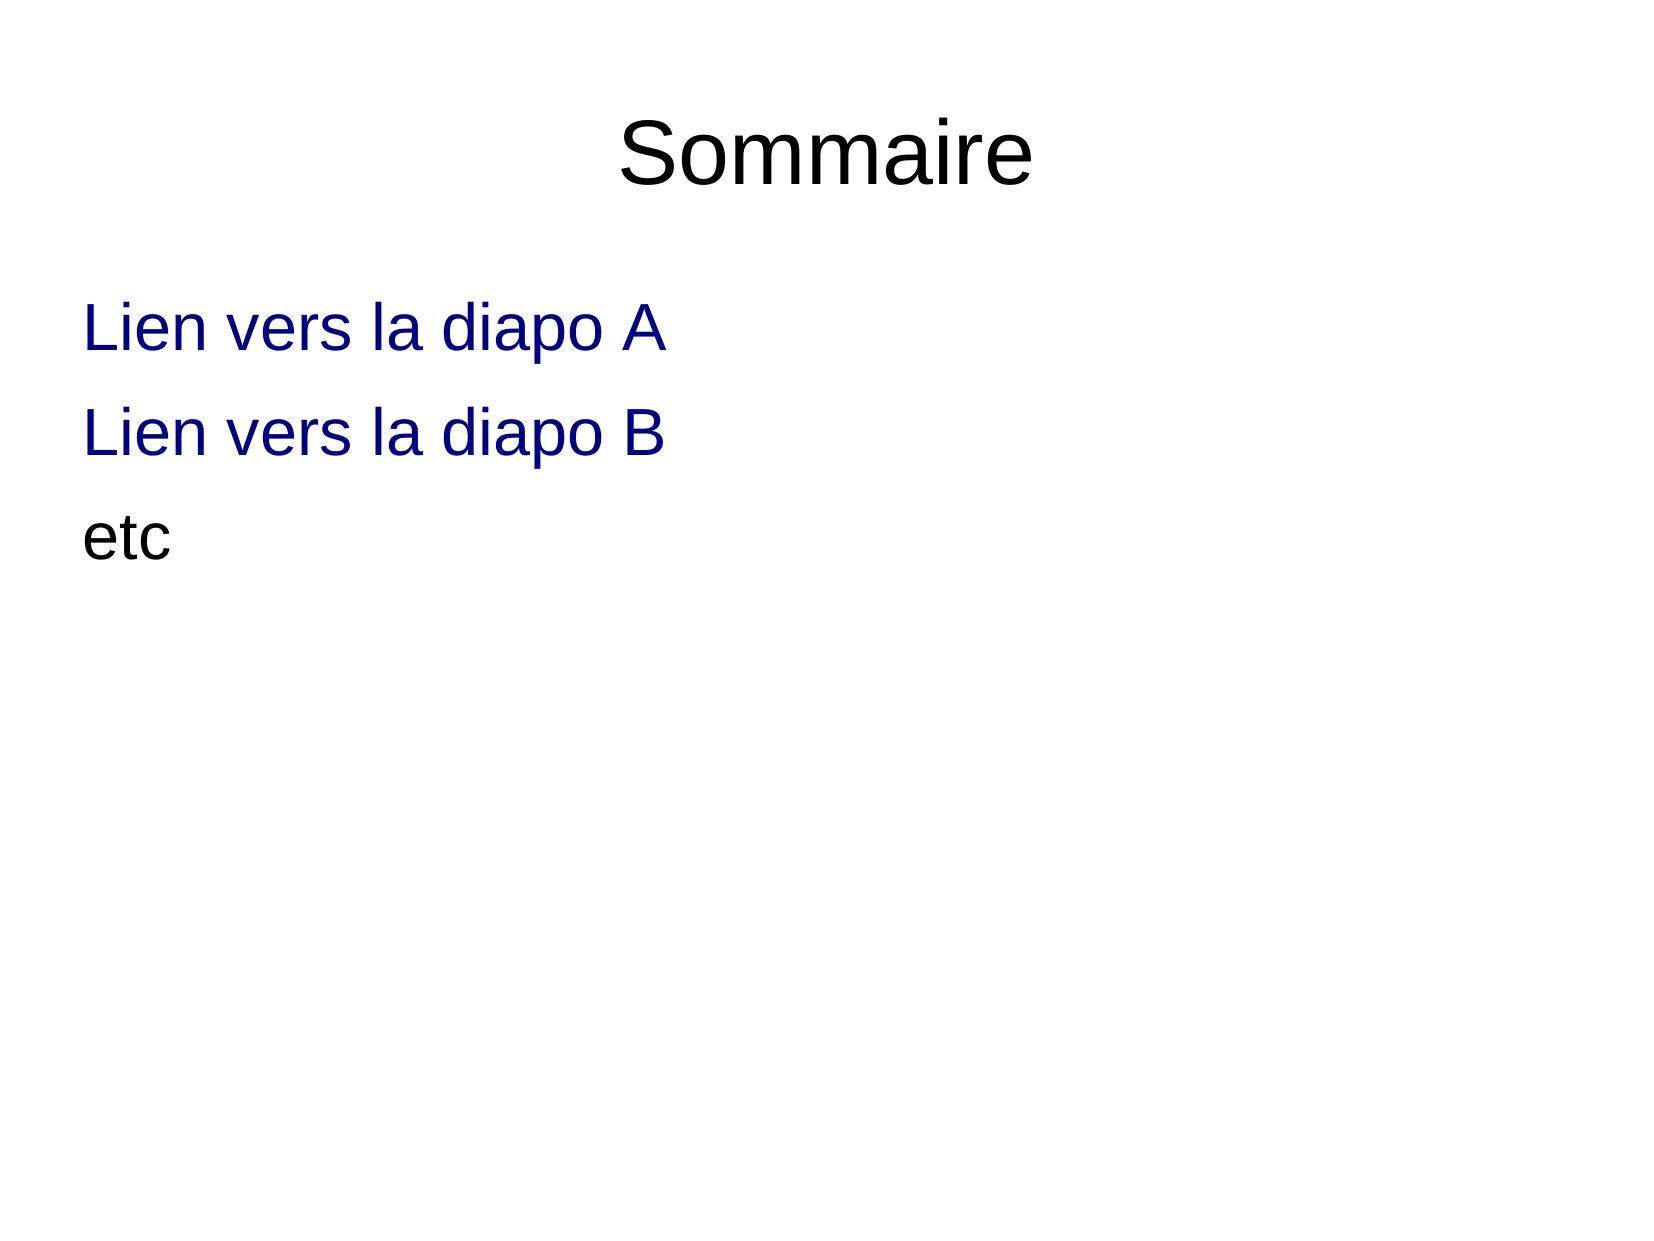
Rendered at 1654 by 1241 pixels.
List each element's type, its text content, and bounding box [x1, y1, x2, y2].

list Lien vers la diapo A Lien vers la diapo B etc [82, 290, 1571, 1109]
title Sommaire [82, 49, 1571, 257]
